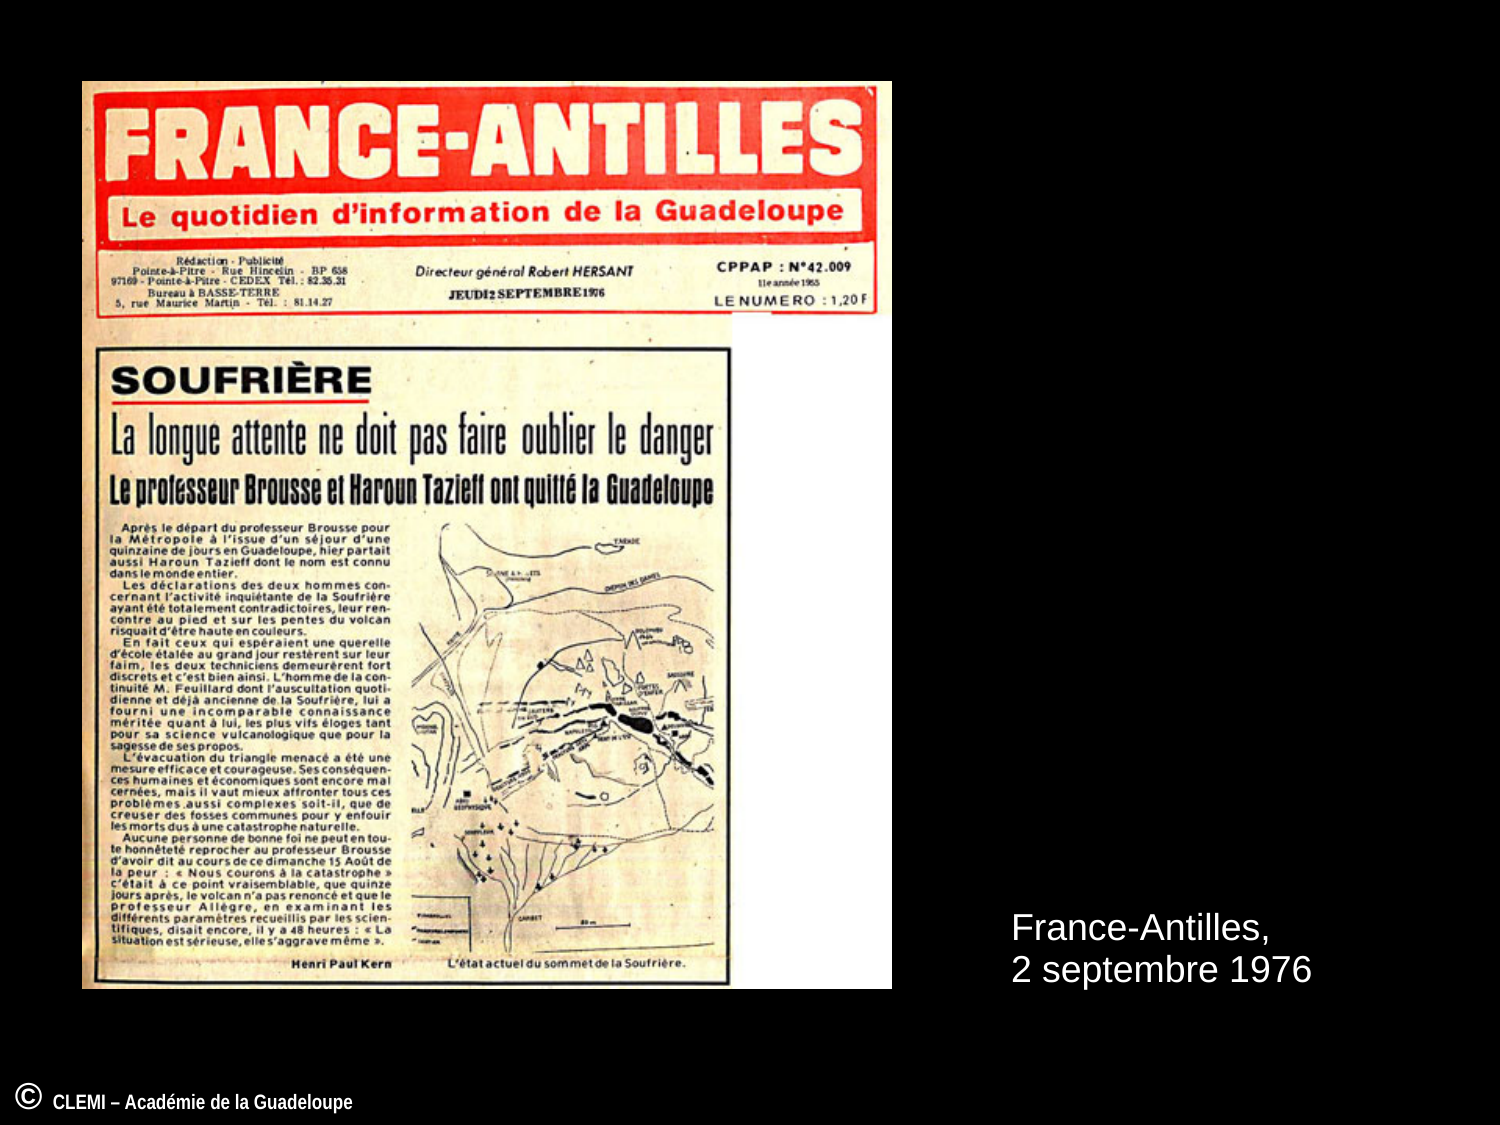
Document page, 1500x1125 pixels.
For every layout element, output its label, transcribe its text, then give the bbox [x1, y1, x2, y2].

picture [82, 81, 892, 989]
text_box © CLEMI – Académie de la Guadeloupe [0, 1067, 575, 1125]
title France-Antilles, 2 septembre 1976 [996, 898, 1454, 998]
